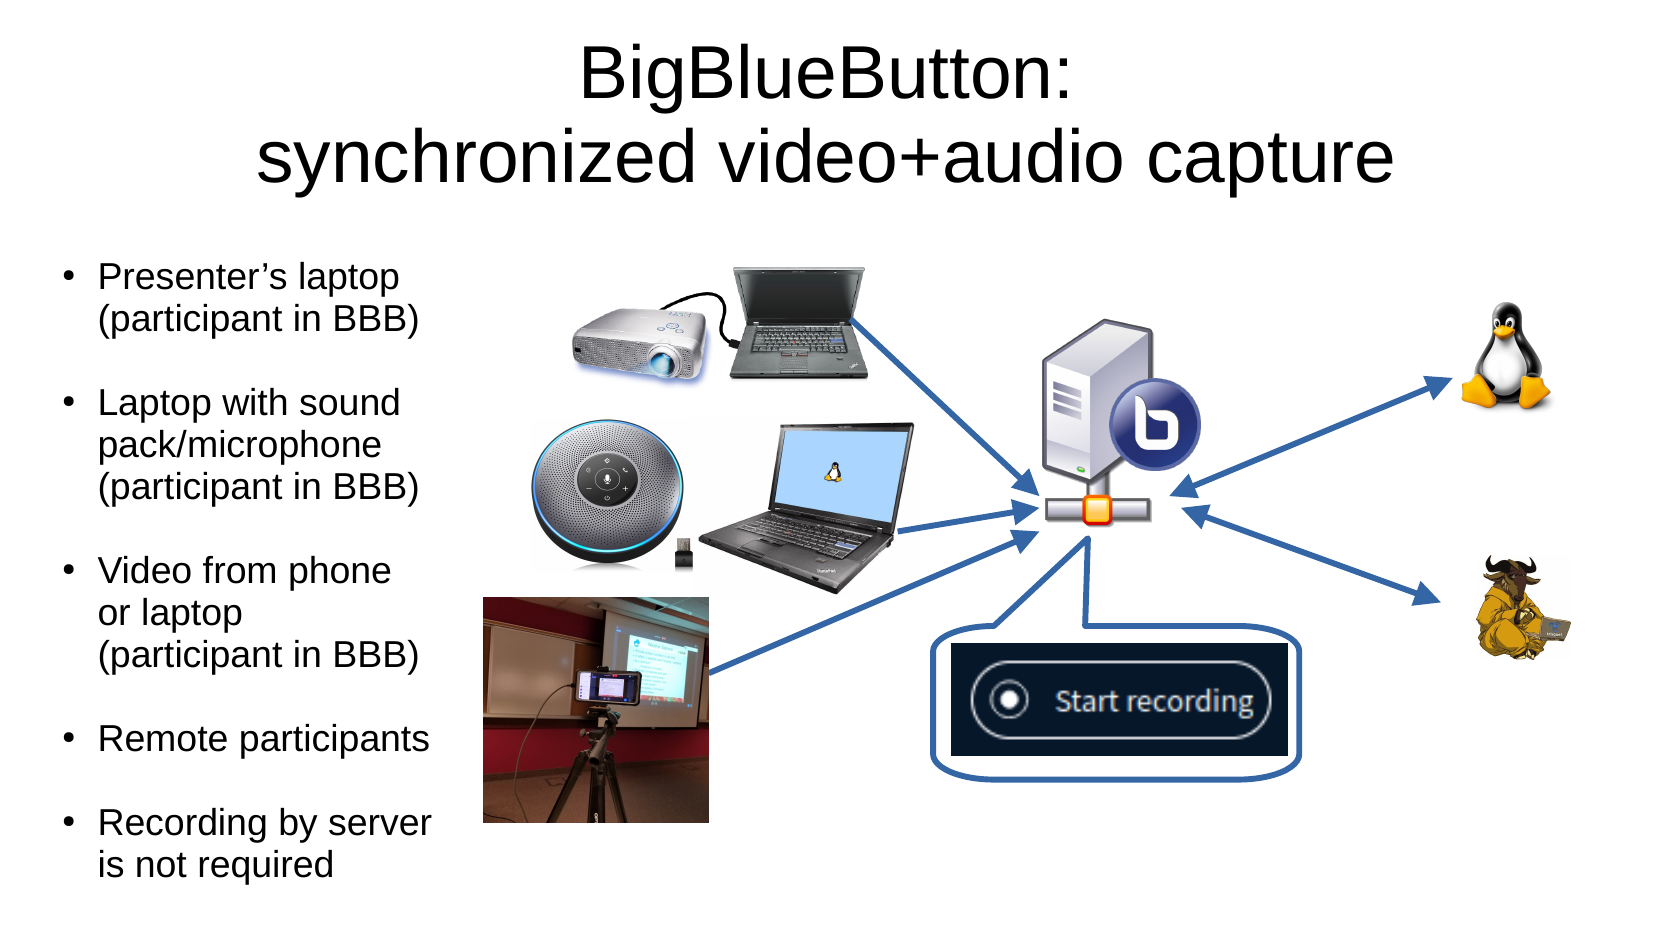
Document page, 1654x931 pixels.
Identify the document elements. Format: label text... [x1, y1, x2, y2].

picture [992, 316, 1205, 532]
picture [1476, 555, 1571, 661]
text_box Presenter’s laptop (participant in BBB) Laptop with sound pack/microphone (participant in BBB) Video from phone or laptop (participant in BBB) Remote participants Recording by server is not required [47, 248, 520, 931]
picture [951, 643, 1288, 756]
picture [483, 413, 922, 823]
picture [1405, 300, 1607, 414]
picture [894, 586, 922, 598]
picture [566, 259, 874, 394]
title BigBlueButton: synchronized video+audio capture [82, 30, 1571, 199]
